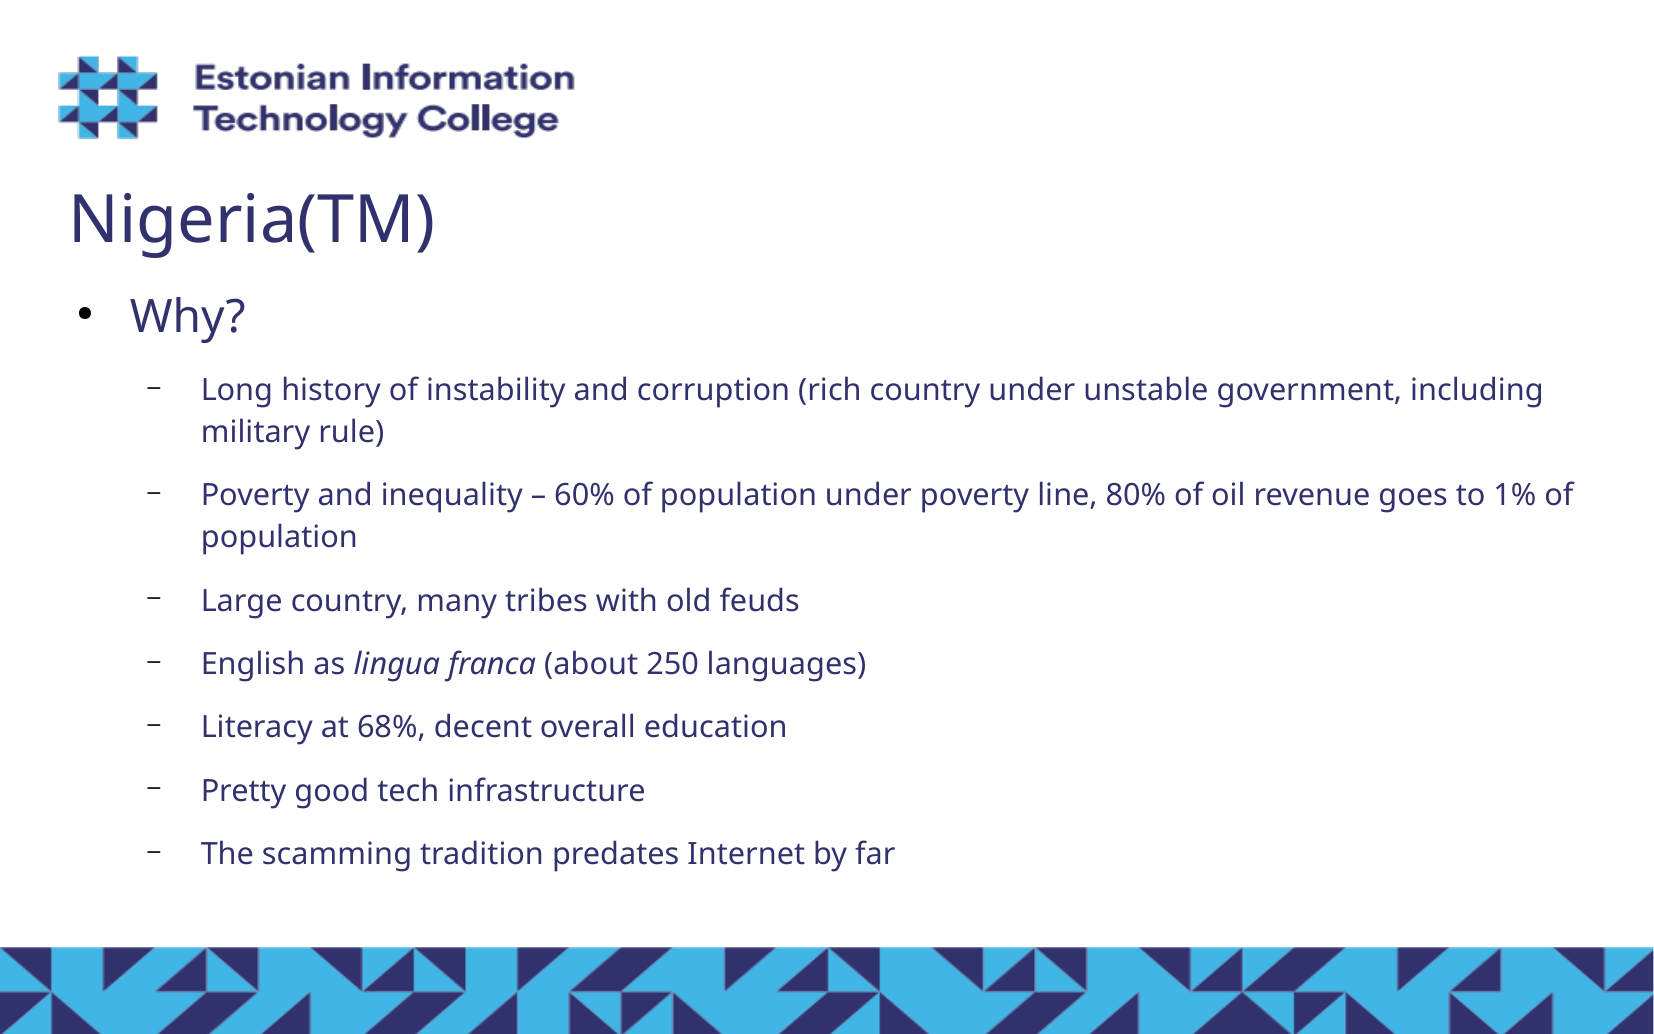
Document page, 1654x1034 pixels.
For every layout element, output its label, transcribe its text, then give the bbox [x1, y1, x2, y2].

title Nigeria(TM) [68, 147, 1536, 283]
list Why? Long history of instability and corruption (rich country under unstable government, including military rule) Poverty and inequality – 60% of population under poverty line, 80% of oil revenue goes to 1% of population Large country, many tribes with old feuds English as lingua franca (about 250 languages) Literacy at 68%, decent overall education Pretty good tech infrastructure The scamming tradition predates Internet by far [59, 283, 1595, 936]
